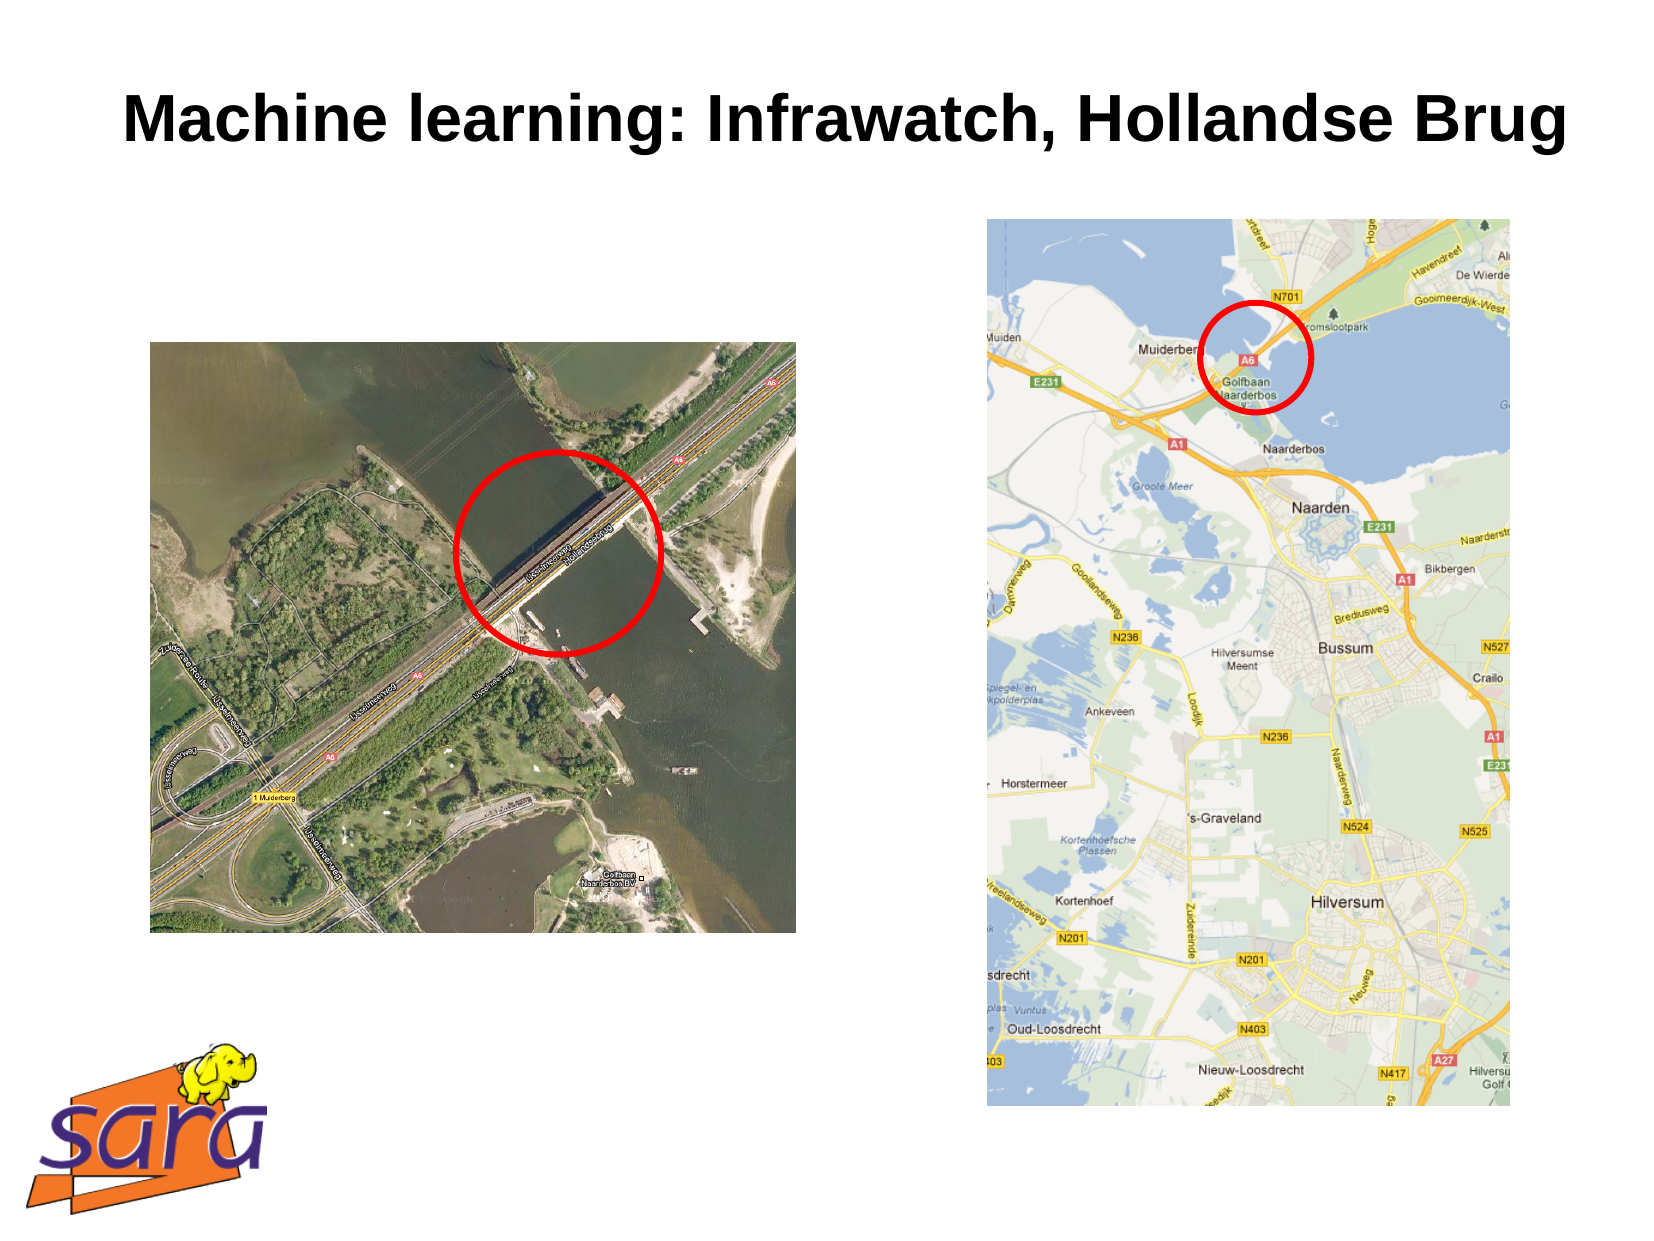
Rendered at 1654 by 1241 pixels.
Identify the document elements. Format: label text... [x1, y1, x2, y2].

picture [987, 219, 1510, 1106]
picture [26, 1029, 267, 1215]
title Machine learning: Infrawatch, Hollandse Brug [82, 49, 1571, 188]
picture [150, 342, 796, 933]
